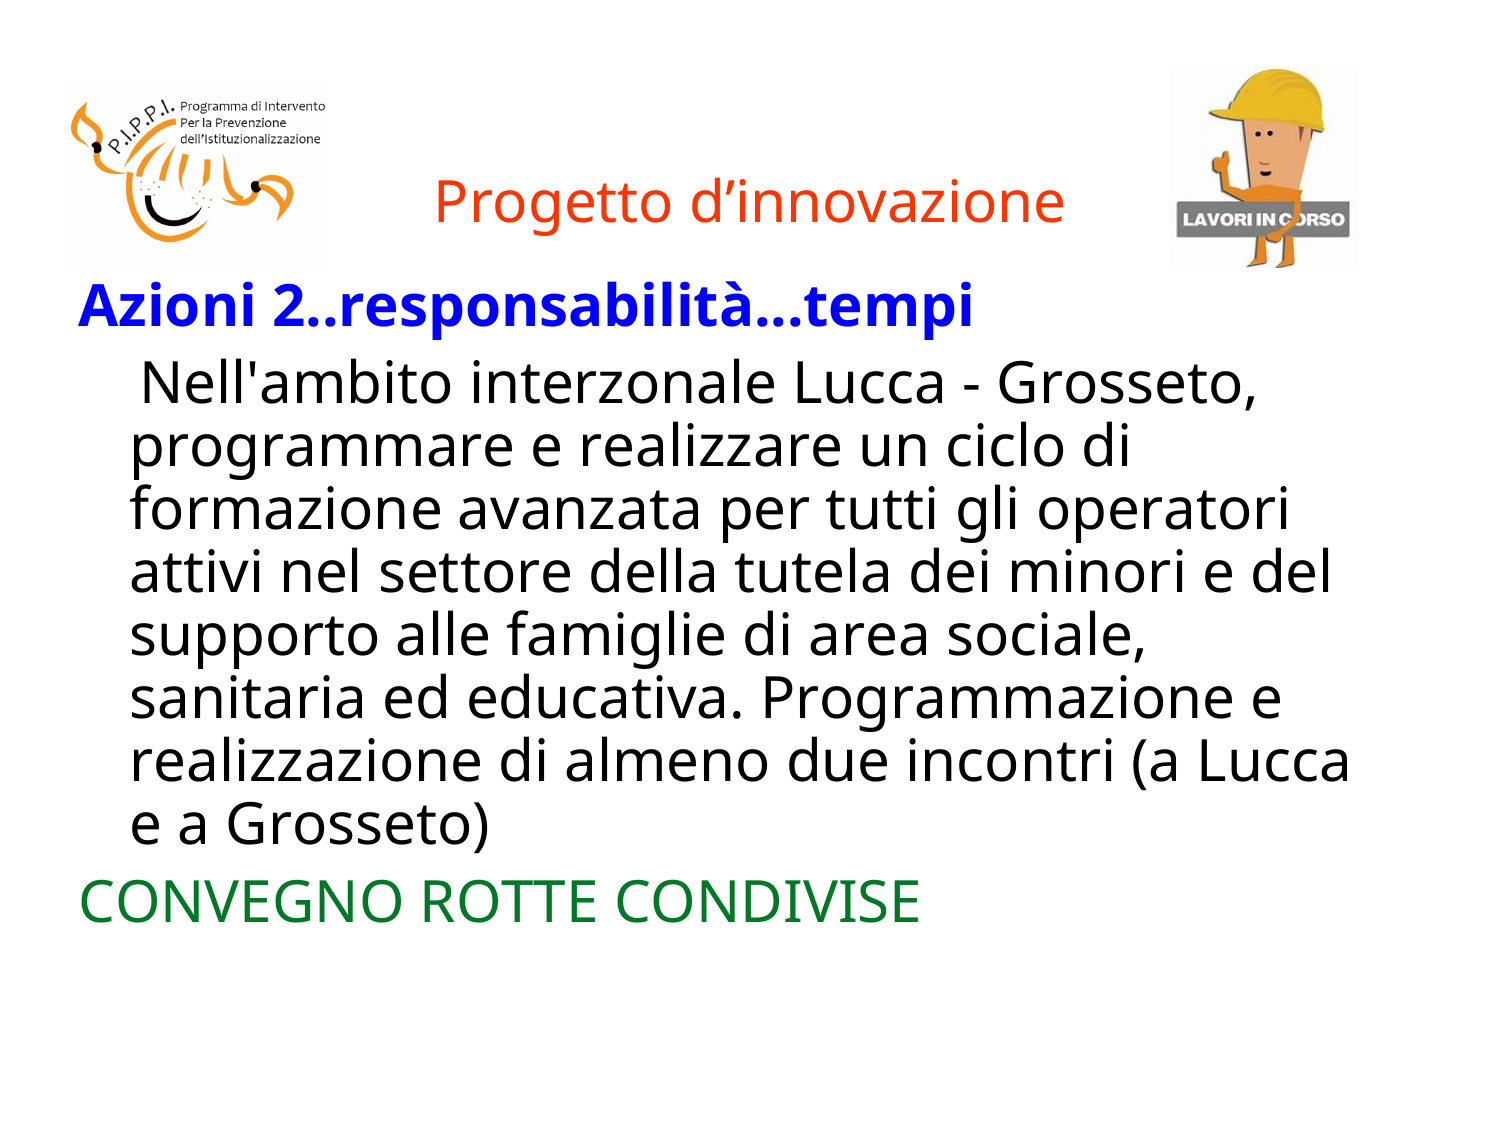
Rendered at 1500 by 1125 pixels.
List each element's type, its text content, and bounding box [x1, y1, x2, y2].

list Azioni 2..responsabilità...tempi Nell'ambito interzonale Lucca - Grosseto, programmare e realizzare un ciclo di formazione avanzata per tutti gli operatori attivi nel settore della tutela dei minori e del supporto alle famiglie di area sociale, sanitaria ed educativa. Programmazione e realizzazione di almeno due incontri (a Lucca e a Grosseto) CONVEGNO ROTTE CONDIVISE [59, 268, 1410, 1024]
picture [1169, 66, 1359, 268]
picture [64, 78, 332, 269]
title Progetto d’innovazione [75, 31, 1426, 247]
